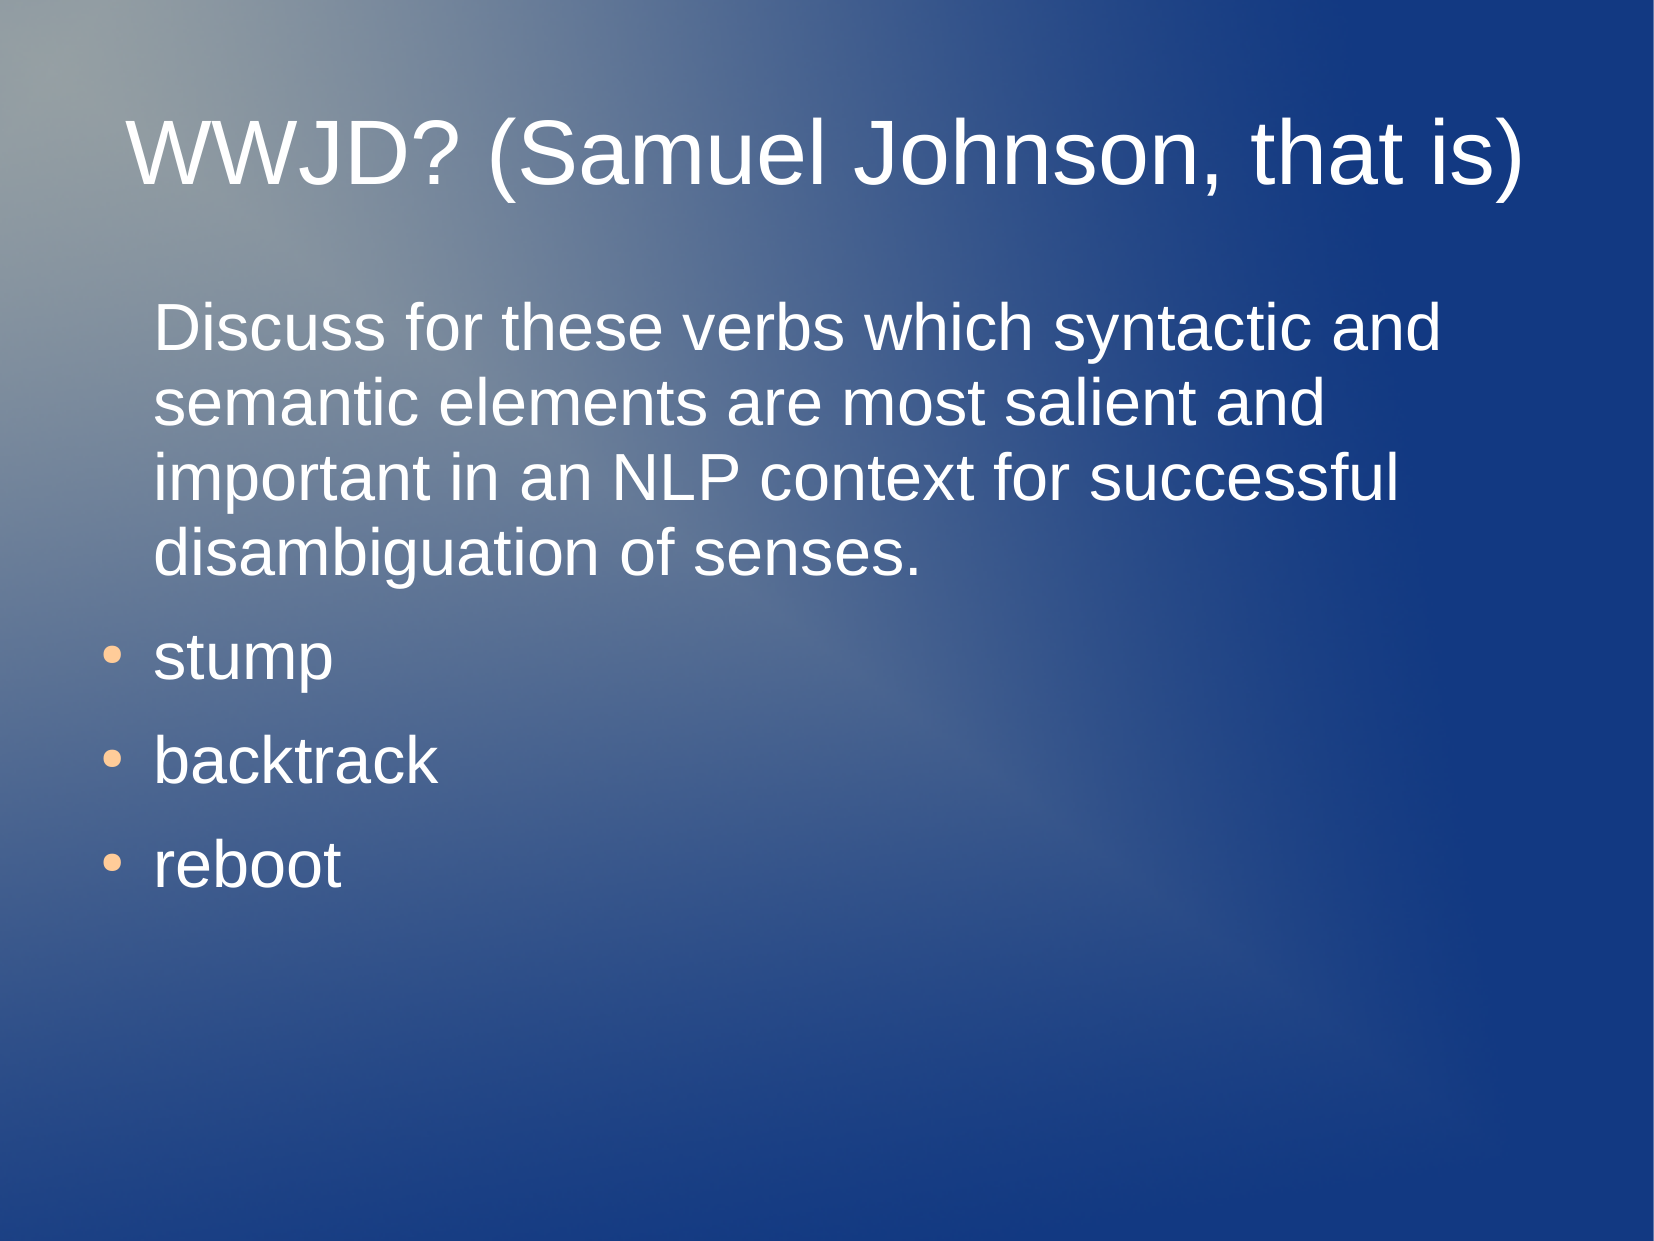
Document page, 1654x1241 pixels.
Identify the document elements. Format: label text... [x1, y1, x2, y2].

title WWJD? (Samuel Johnson, that is) [82, 49, 1571, 257]
picture [0, 0, 1654, 1241]
list Discuss for these verbs which syntactic and semantic elements are most salient and important in an NLP context for successful disambiguation of senses. stump backtrack reboot [82, 290, 1571, 1109]
